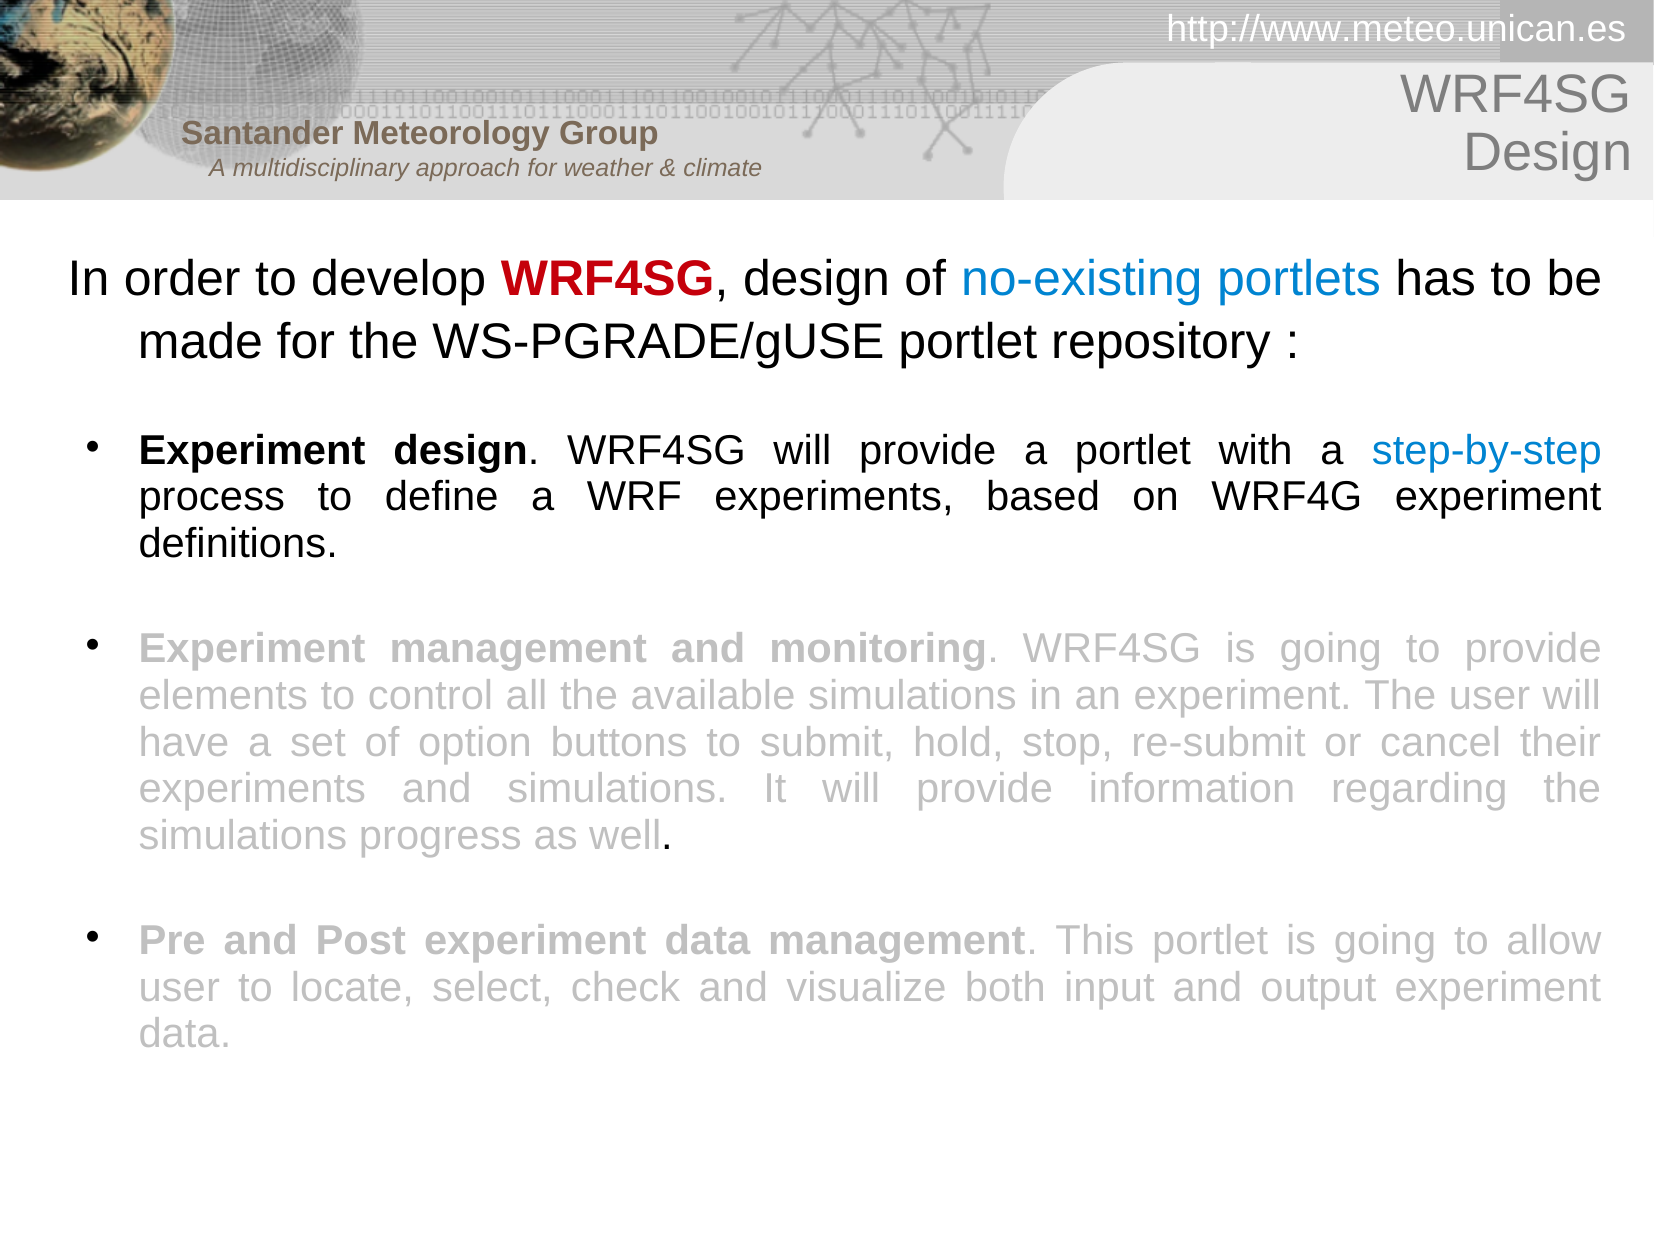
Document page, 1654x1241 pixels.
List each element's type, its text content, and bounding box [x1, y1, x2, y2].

picture [0, 0, 1500, 200]
text_box WRF4SG Design [1114, 57, 1633, 183]
list In order to develop WRF4SG, design of no-existing portlets has to be made for the WS-PGRADE/gUSE portlet repository : Experiment design. WRF4SG will provide a portlet with a step-by-step process to define a WRF experiments, based on WRF4G experiment definitions. Experiment management and monitoring. WRF4SG is going to provide elements to control all the available simulations in an experiment. The user will have a set of option buttons to submit, hold, stop, re-submit or cancel their experiments and simulations. It will provide information regarding the simulations progress as well. Pre and Post experiment data management. This portlet is going to allow user to locate, select, check and visualize both input and output experiment data. [67, 239, 1603, 1241]
